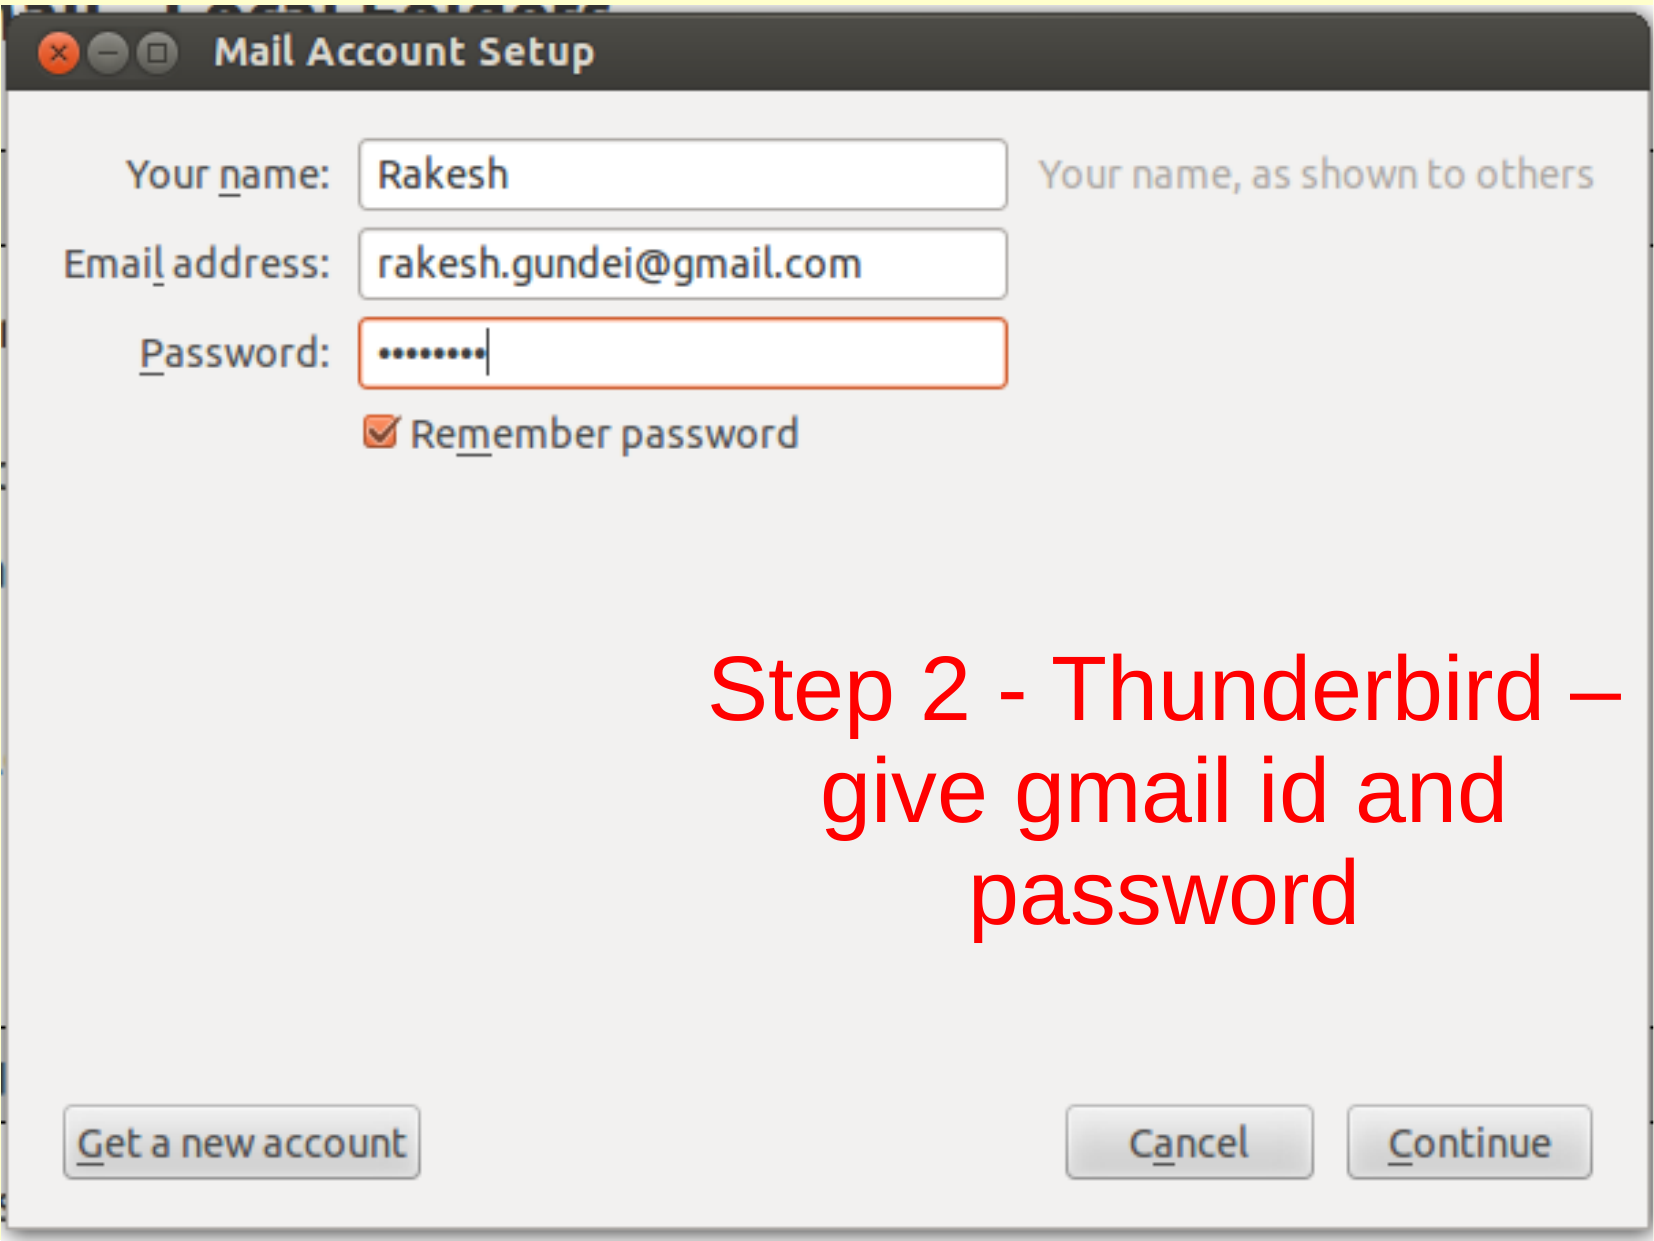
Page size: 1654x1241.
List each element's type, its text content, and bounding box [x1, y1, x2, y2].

title Step 2 - Thunderbird – give gmail id and password [688, 636, 1642, 945]
picture [1, 5, 1654, 1241]
